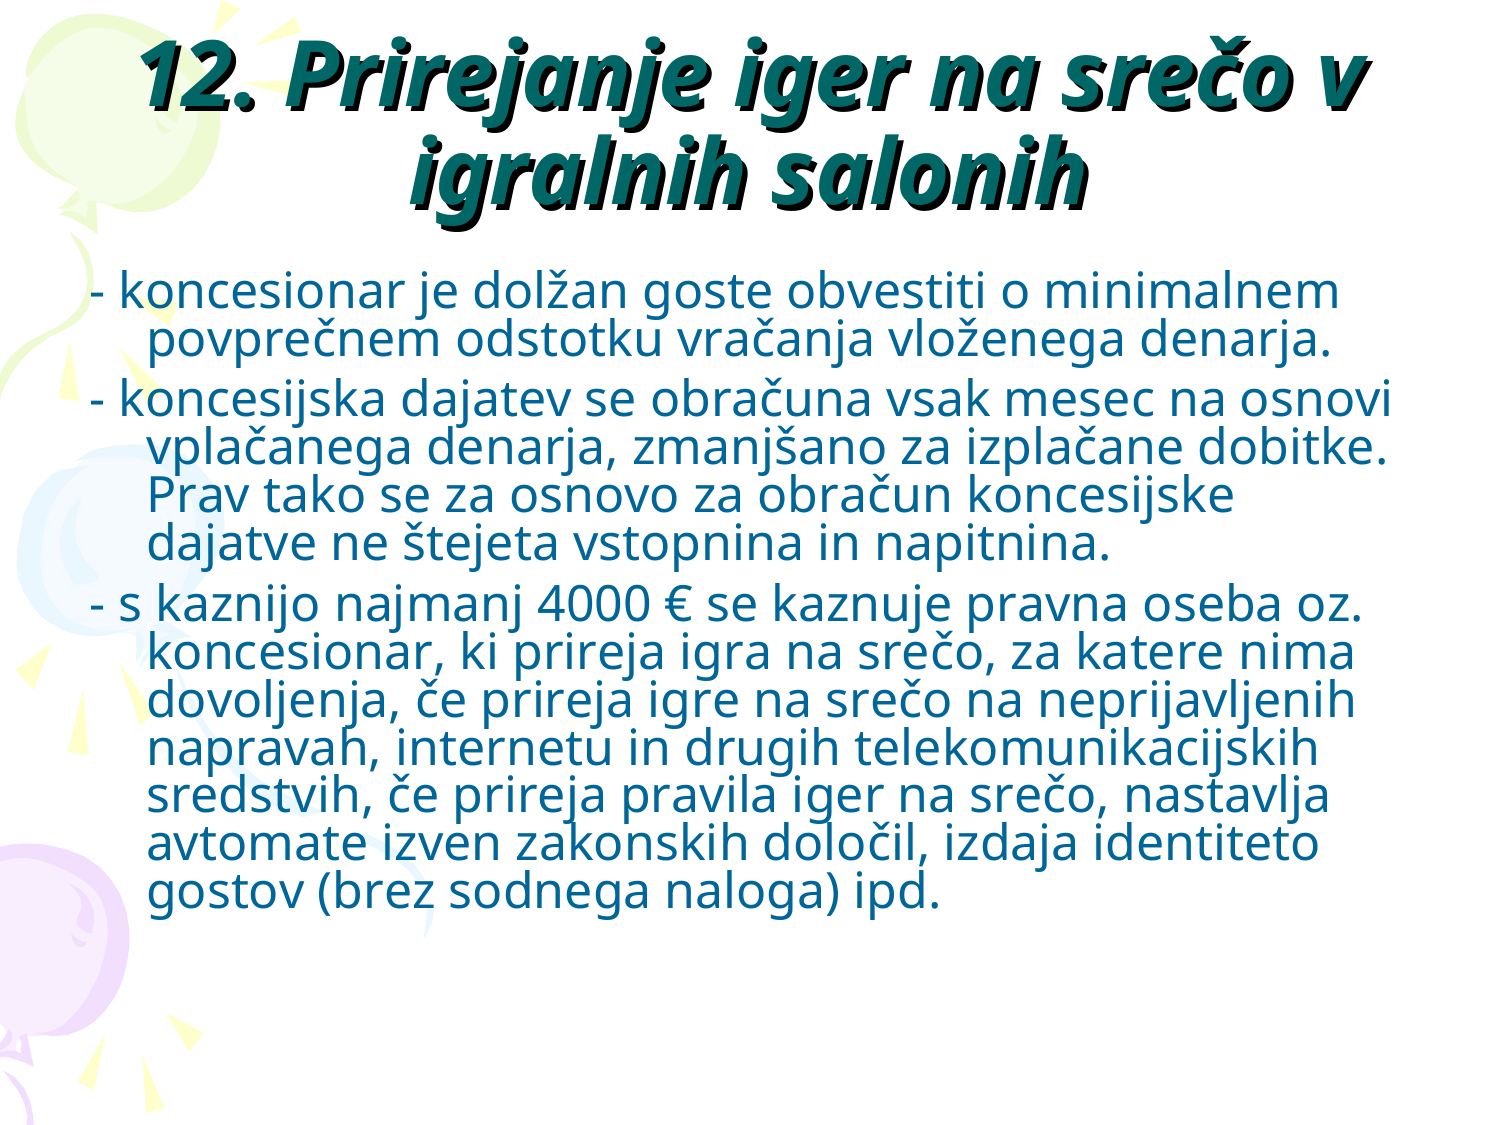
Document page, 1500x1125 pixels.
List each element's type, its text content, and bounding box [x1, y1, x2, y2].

list - koncesionar je dolžan goste obvestiti o minimalnem povprečnem odstotku vračanja vloženega denarja. - koncesijska dajatev se obračuna vsak mesec na osnovi vplačanega denarja, zmanjšano za izplačane dobitke. Prav tako se za osnovo za obračun koncesijske dajatve ne štejeta vstopnina in napitnina. - s kaznijo najmanj 4000 € se kaznuje pravna oseba oz. koncesionar, ki prireja igra na srečo, za katere nima dovoljenja, če prireja igre na srečo na neprijavljenih napravah, internetu in drugih telekomunikacijskih sredstvih, če prireja pravila iger na srečo, nastavlja avtomate izven zakonskih določil, izdaja identiteto gostov (brez sodnega naloga) ipd. [75, 262, 1426, 994]
title 12. Prirejanje iger na srečo v igralnih salonih [72, 16, 1426, 233]
